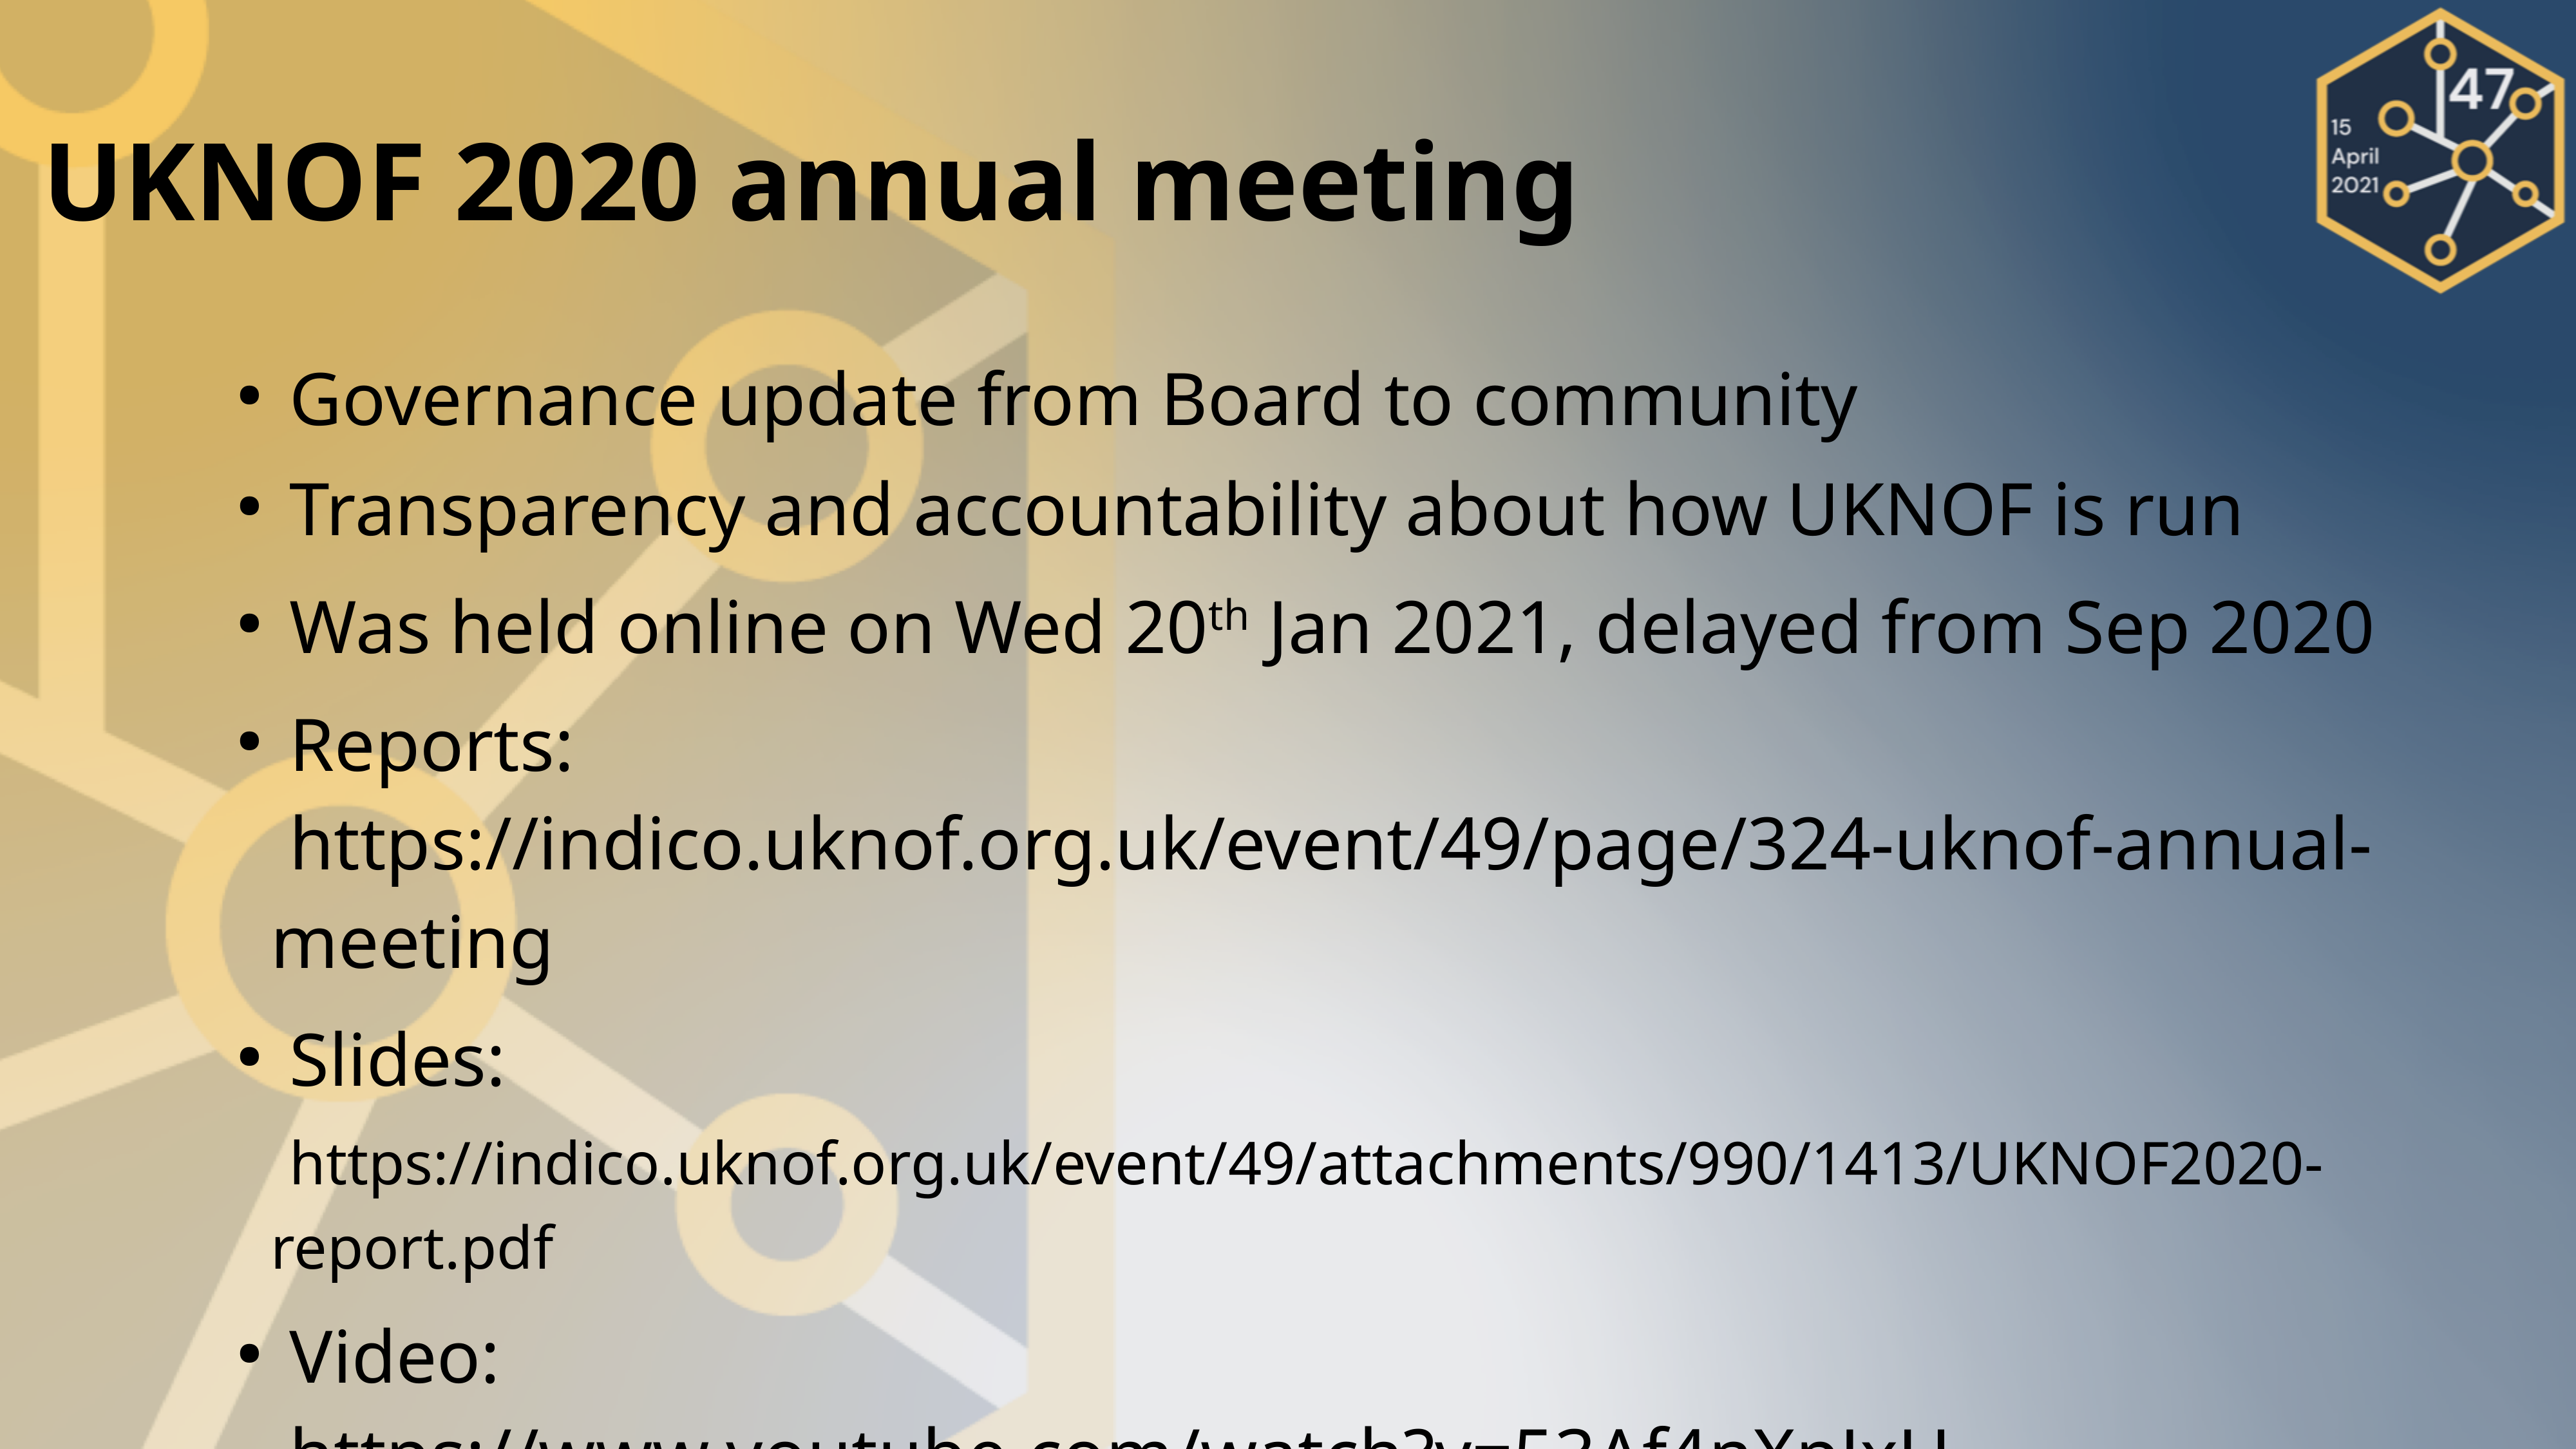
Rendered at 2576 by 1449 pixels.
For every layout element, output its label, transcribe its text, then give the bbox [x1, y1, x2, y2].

picture [1685, 1437, 1693, 1449]
picture [0, 0, 2576, 1449]
title UKNOF 2020 annual meeting [0, 57, 1624, 300]
picture [1615, 1437, 1623, 1449]
list Governance update from Board to community Transparency and accountability about how UKNOF is run Was held online on Wed 20th Jan 2021, delayed from Sep 2020 Reports: https://indico.uknof.org.uk/event/49/page/324-uknof-annual-meeting Slides: https://indico.uknof.org.uk/event/49/attachments/990/1413/UKNOF2020-report.pdf Video: https://www.youtube.com/watch?v=53Af4nXpJxU [186, 348, 2454, 1353]
